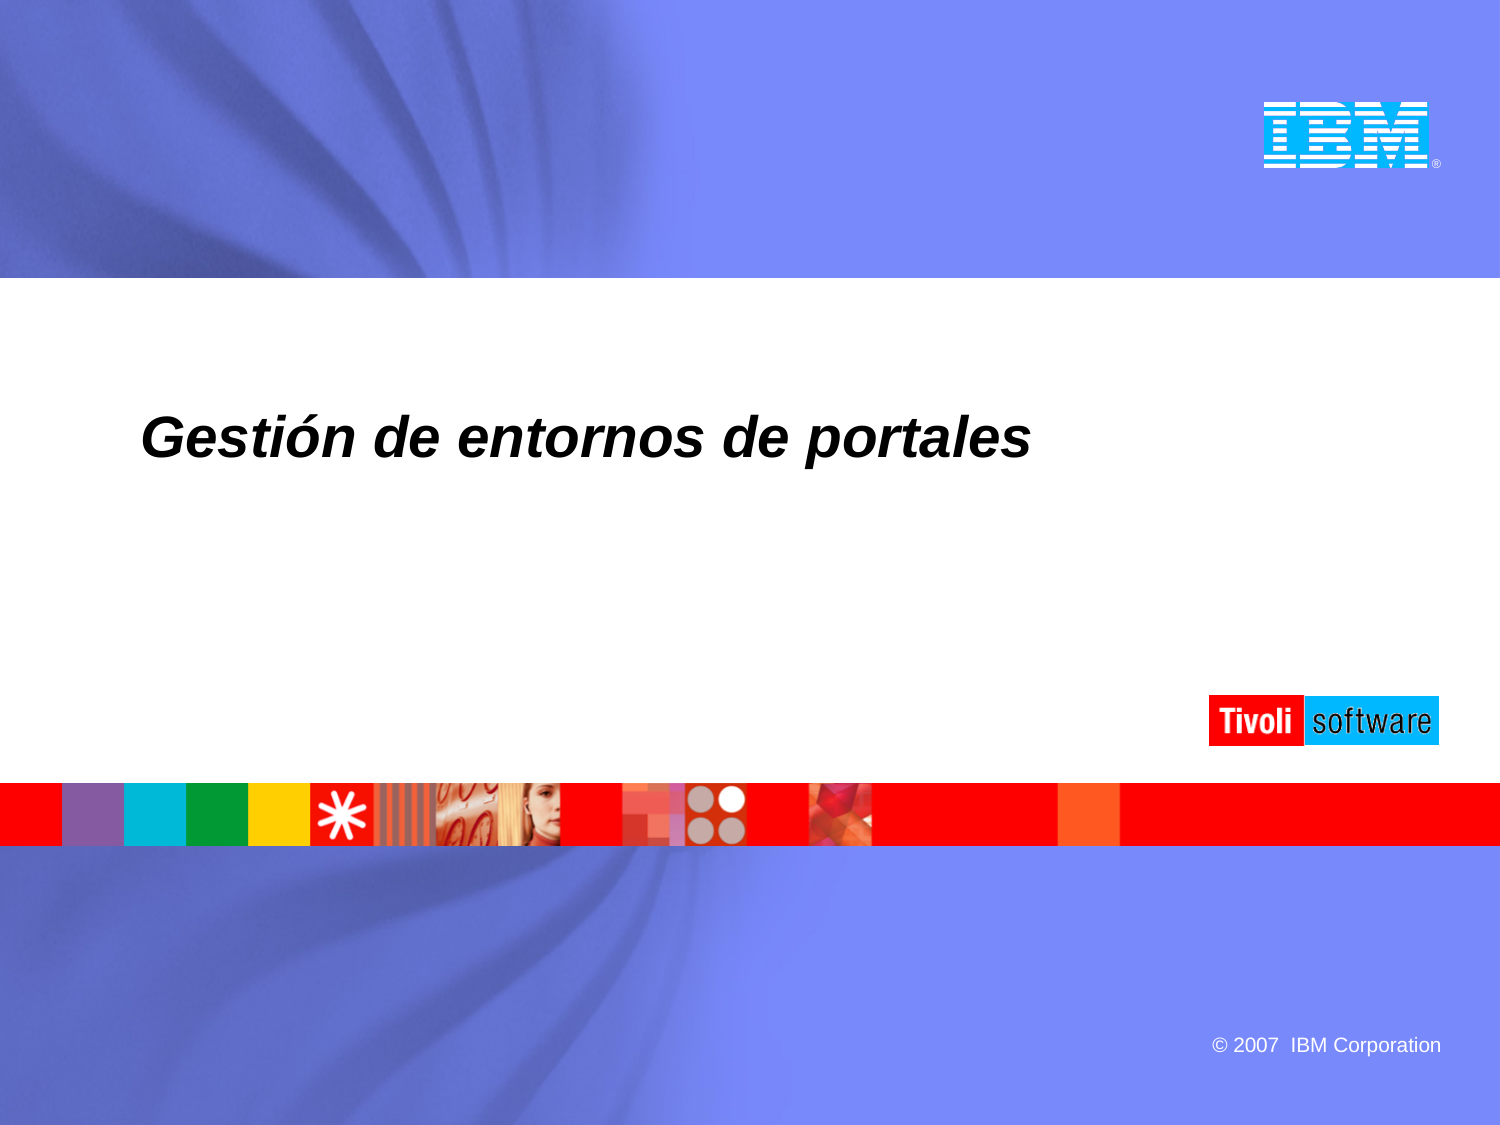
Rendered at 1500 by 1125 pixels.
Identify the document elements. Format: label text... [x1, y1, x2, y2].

picture [1345, 707, 1353, 733]
title Gestión de entornos de portales [125, 399, 1338, 613]
picture [1390, 714, 1404, 734]
picture [1314, 714, 1325, 734]
picture [1418, 714, 1430, 734]
picture [1329, 714, 1341, 734]
picture [1409, 714, 1417, 733]
picture [1356, 708, 1388, 733]
picture [0, 783, 1500, 1125]
picture [0, 0, 1500, 278]
picture [1209, 695, 1304, 746]
